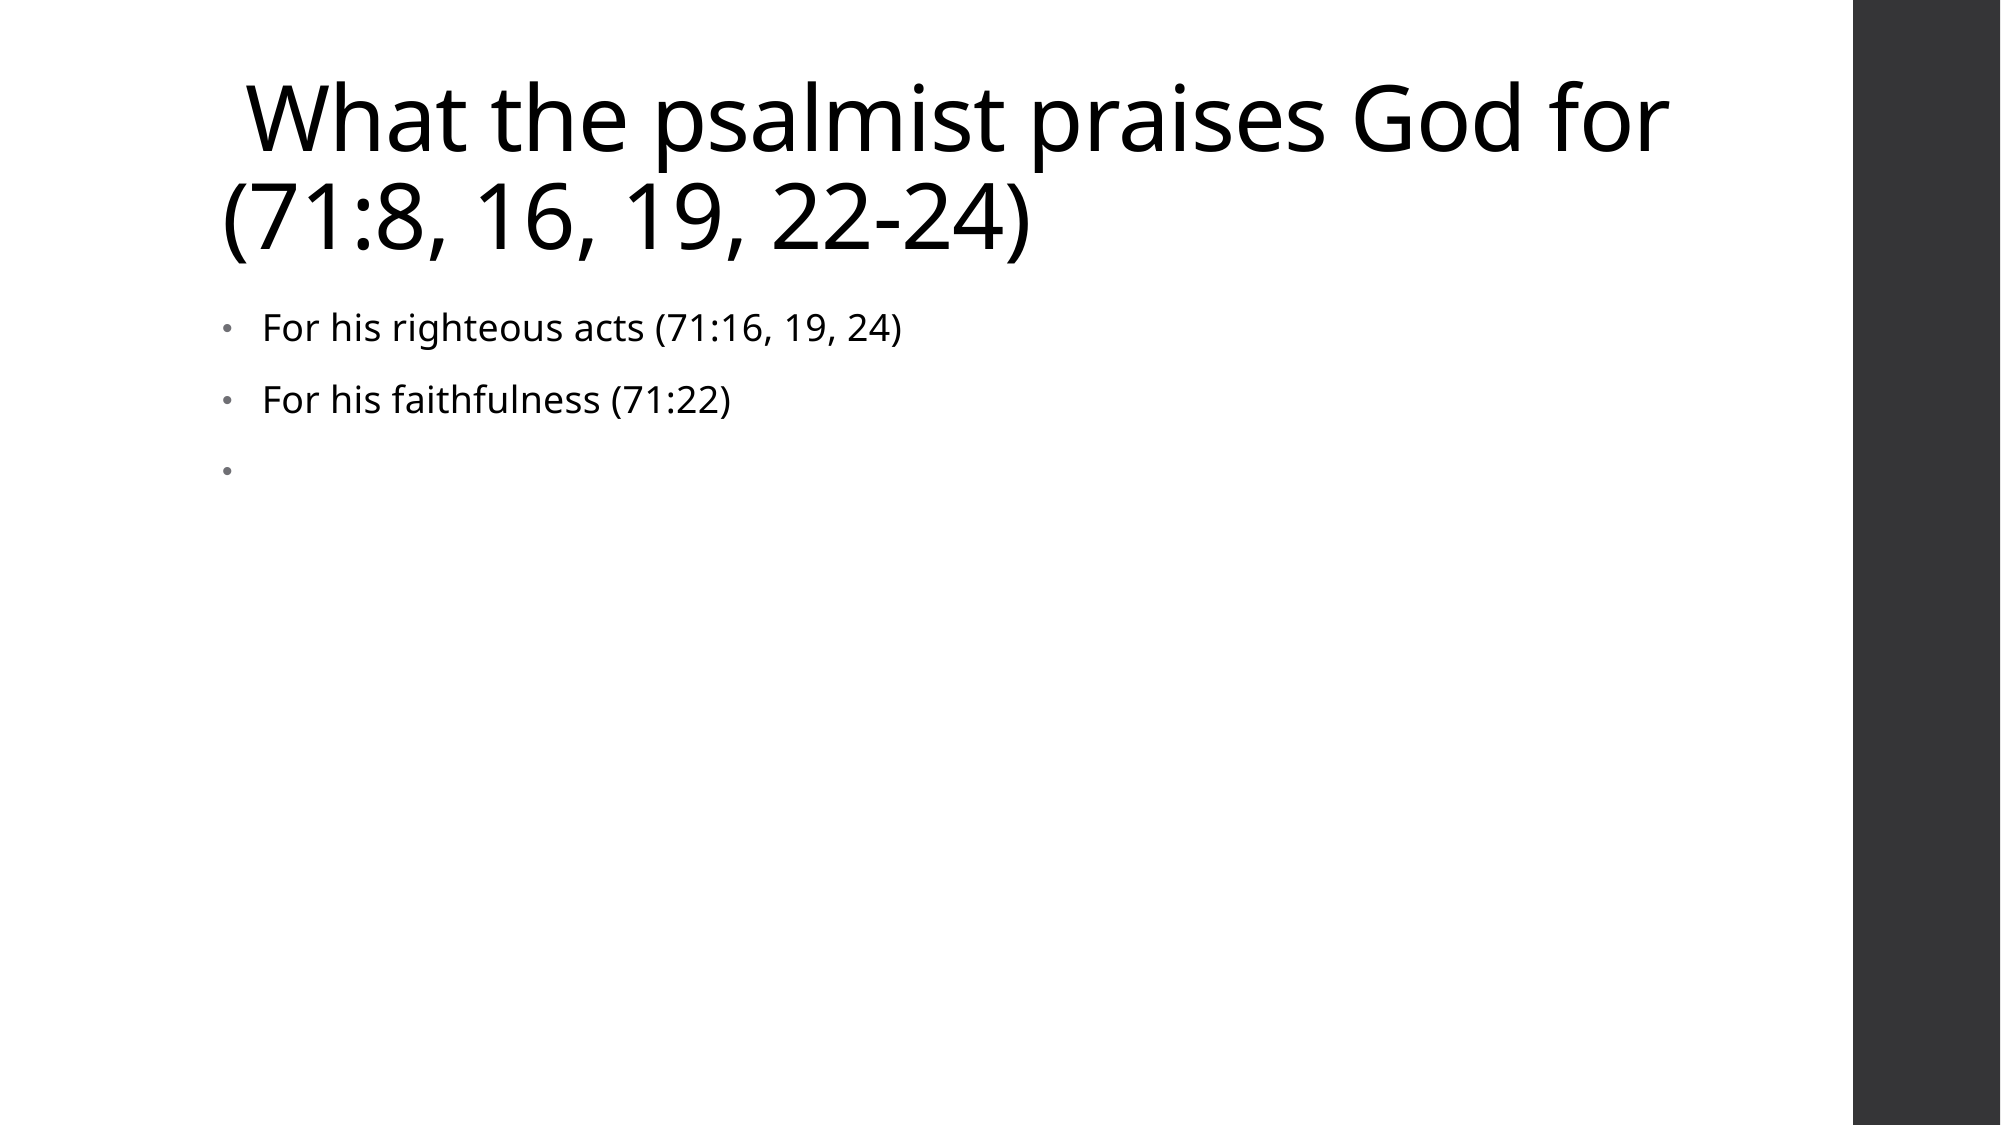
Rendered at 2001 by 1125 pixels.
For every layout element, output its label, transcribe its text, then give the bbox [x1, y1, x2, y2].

title What the psalmist praises God for (71:8, 16, 19, 22-24) [206, 60, 1797, 278]
list For his righteous acts (71:16, 19, 24) For his faithfulness (71:22) [206, 299, 1617, 1014]
